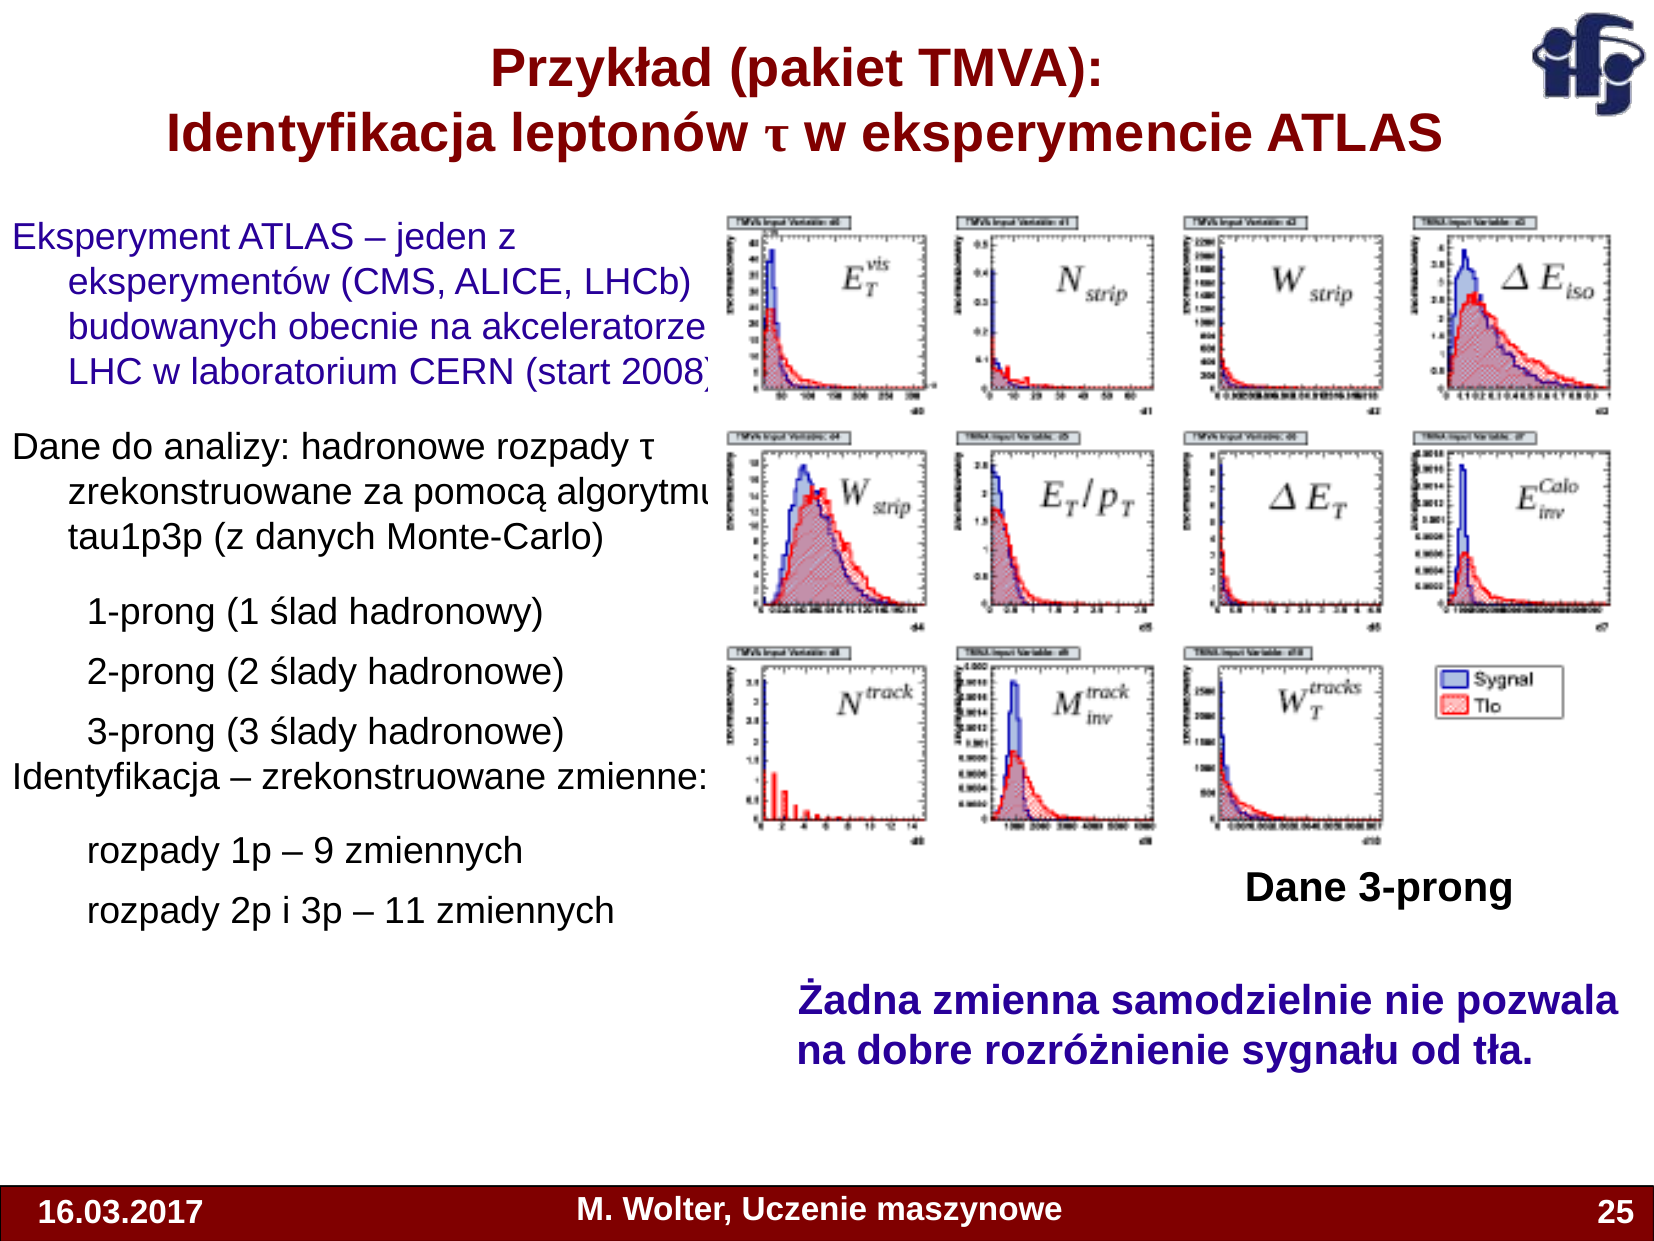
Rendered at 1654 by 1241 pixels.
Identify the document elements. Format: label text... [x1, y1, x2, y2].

text_box Dane 3-prong [1230, 856, 1637, 928]
title Przykład (pakiet TMVA): Identyfikacja leptonów τ w eksperymencie ATLAS [34, 27, 1578, 168]
list Żadna zmienna samodzielnie nie pozwala na dobre rozróżnienie sygnału od tła. [740, 972, 1654, 1128]
list Eksperyment ATLAS – jeden z eksperymentów (CMS, ALICE, LHCb) budowanych obecnie na akceleratorze LHC w laboratorium CERN (start 2008). Dane do analizy: hadronowe rozpady τ zrekonstruowane za pomocą algorytmu tau1p3p (z danych Monte-Carlo) 1-prong (1 ślad hadronowy) 2-prong (2 ślady hadronowe) 3-prong (3 ślady hadronowe) Identyfikacja – zrekonstruowane zmienne: rozpady 1p – 9 zmiennych rozpady 2p i 3p – 11 zmiennych [11, 212, 736, 1081]
picture [708, 200, 1626, 862]
picture [1525, 0, 1654, 129]
